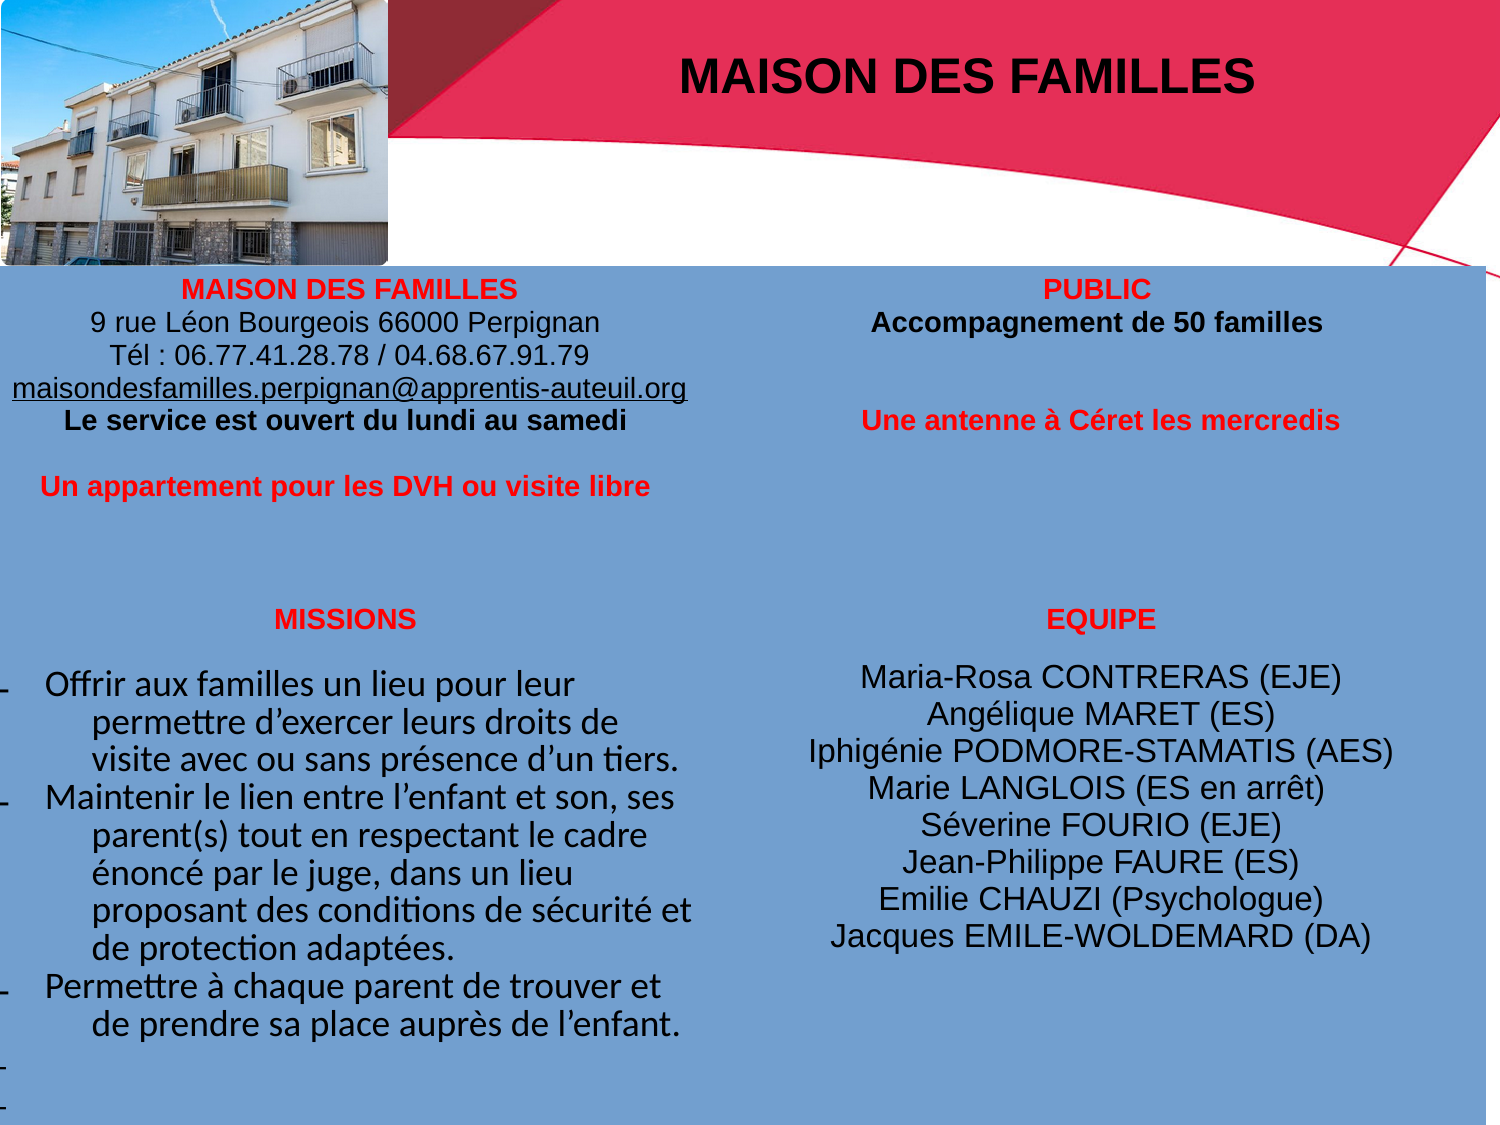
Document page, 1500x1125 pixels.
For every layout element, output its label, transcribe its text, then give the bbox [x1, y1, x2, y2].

table_header MAISON DES FAMILLES 9 rue Léon Bourgeois 66000 Perpignan Tél : 06.77.41.28.78 / 04.68.67.91.79 maisondesfamilles.perpignan@apprentis-auteuil.org Le service est ouvert du lundi au samedi Un appartement pour les DVH ou visite libre [0, 266, 717, 595]
text_box MAISON DES FAMILLES [513, 35, 1436, 112]
table_cell MISSIONS Offrir aux familles un lieu pour leur permettre d’exercer leurs droits de visite avec ou sans présence d’un tiers. Maintenir le lien entre l’enfant et son, ses parent(s) tout en respectant le cadre énoncé par le juge, dans un lieu proposant des conditions de sécurité et de protection adaptées. Permettre à chaque parent de trouver et de prendre sa place auprès de l’enfant. [0, 595, 717, 1125]
table_header PUBLIC Accompagnement de 50 familles Une antenne à Céret les mercredis [717, 266, 1486, 595]
table_cell EQUIPE Maria-Rosa CONTRERAS (EJE) Angélique MARET (ES) Iphigénie PODMORE-STAMATIS (AES) Marie LANGLOIS (ES en arrêt) Séverine FOURIO (EJE) Jean-Philippe FAURE (ES) Emilie CHAUZI (Psychologue) Jacques EMILE-WOLDEMARD (DA) [717, 595, 1486, 1125]
picture [0, 0, 388, 266]
